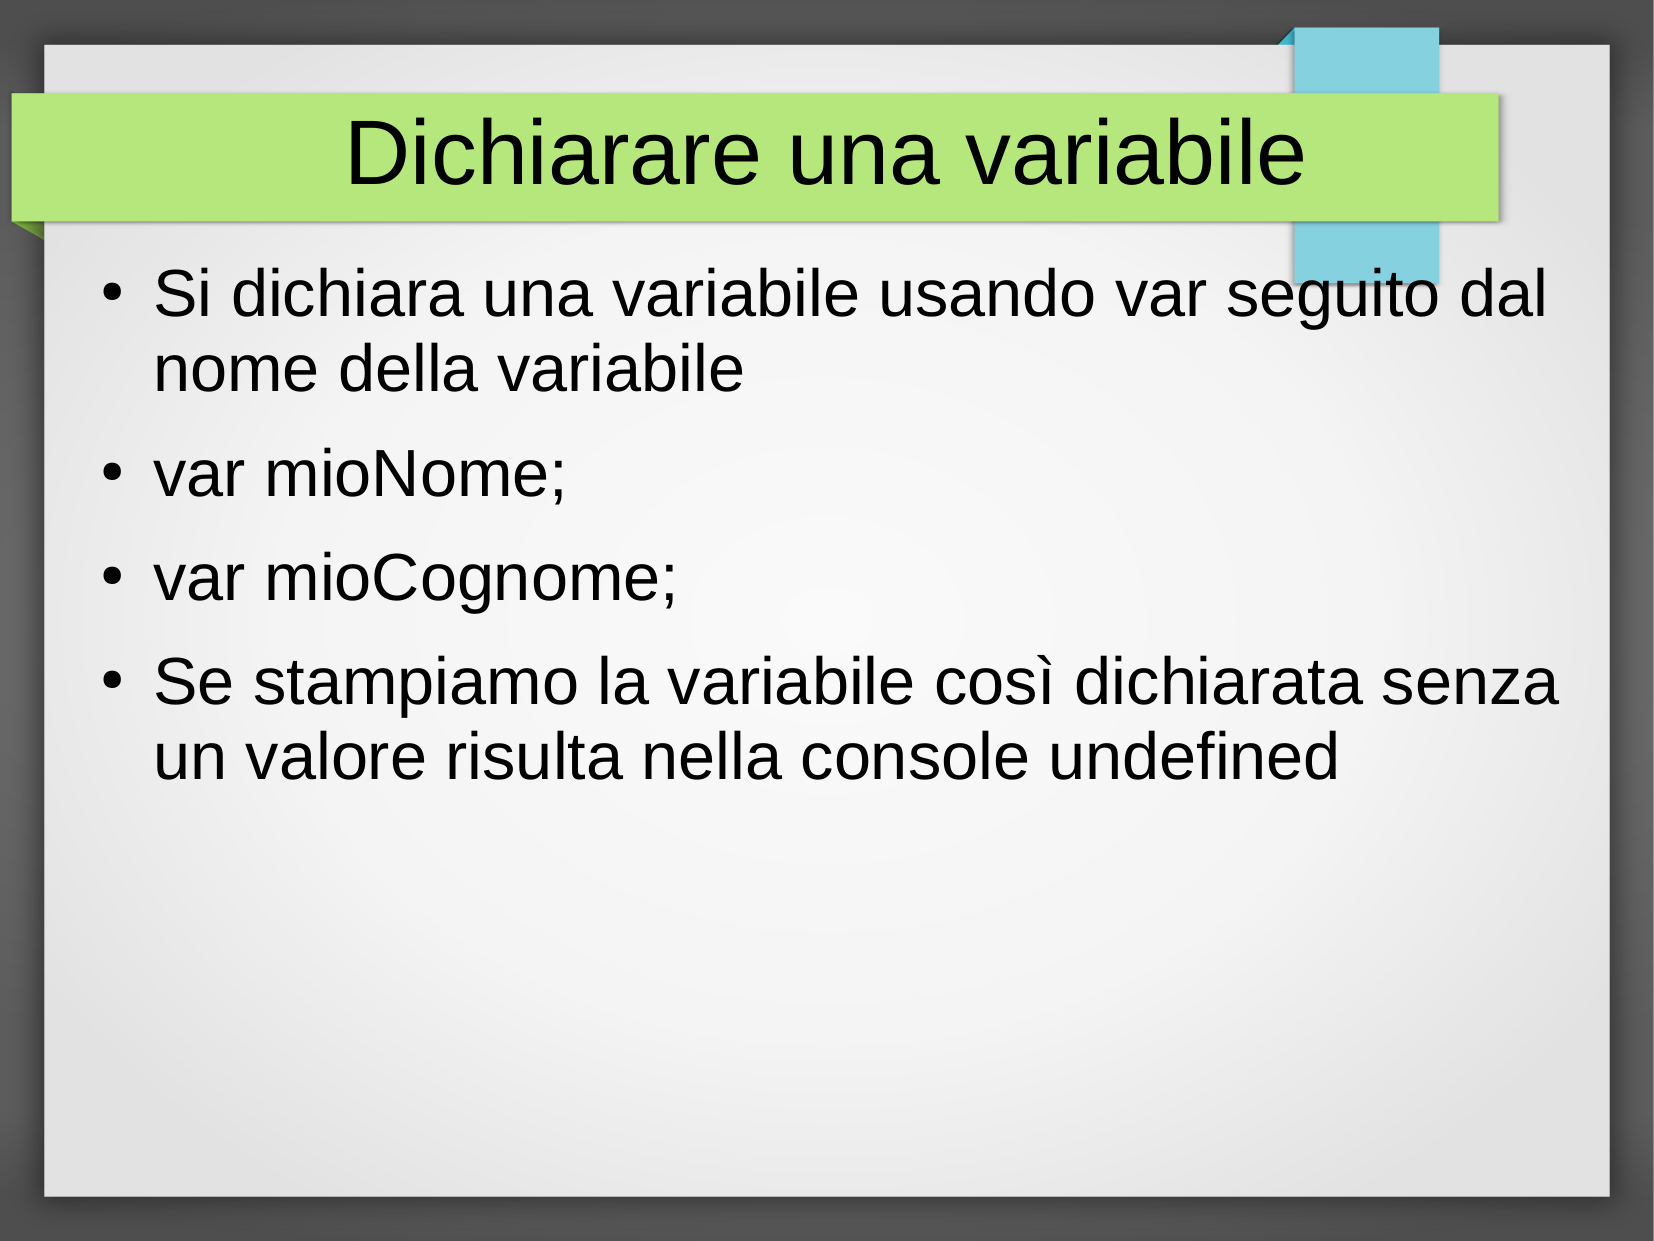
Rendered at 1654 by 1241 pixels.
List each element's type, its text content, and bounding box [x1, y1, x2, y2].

title Dichiarare una variabile [82, 49, 1571, 256]
picture [0, 0, 1654, 1241]
list Si dichiara una variabile usando var seguito dal nome della variabile var mioNome; var mioCognome; Se stampiamo la variabile così dichiarata senza un valore risulta nella console undefined [82, 256, 1571, 1010]
